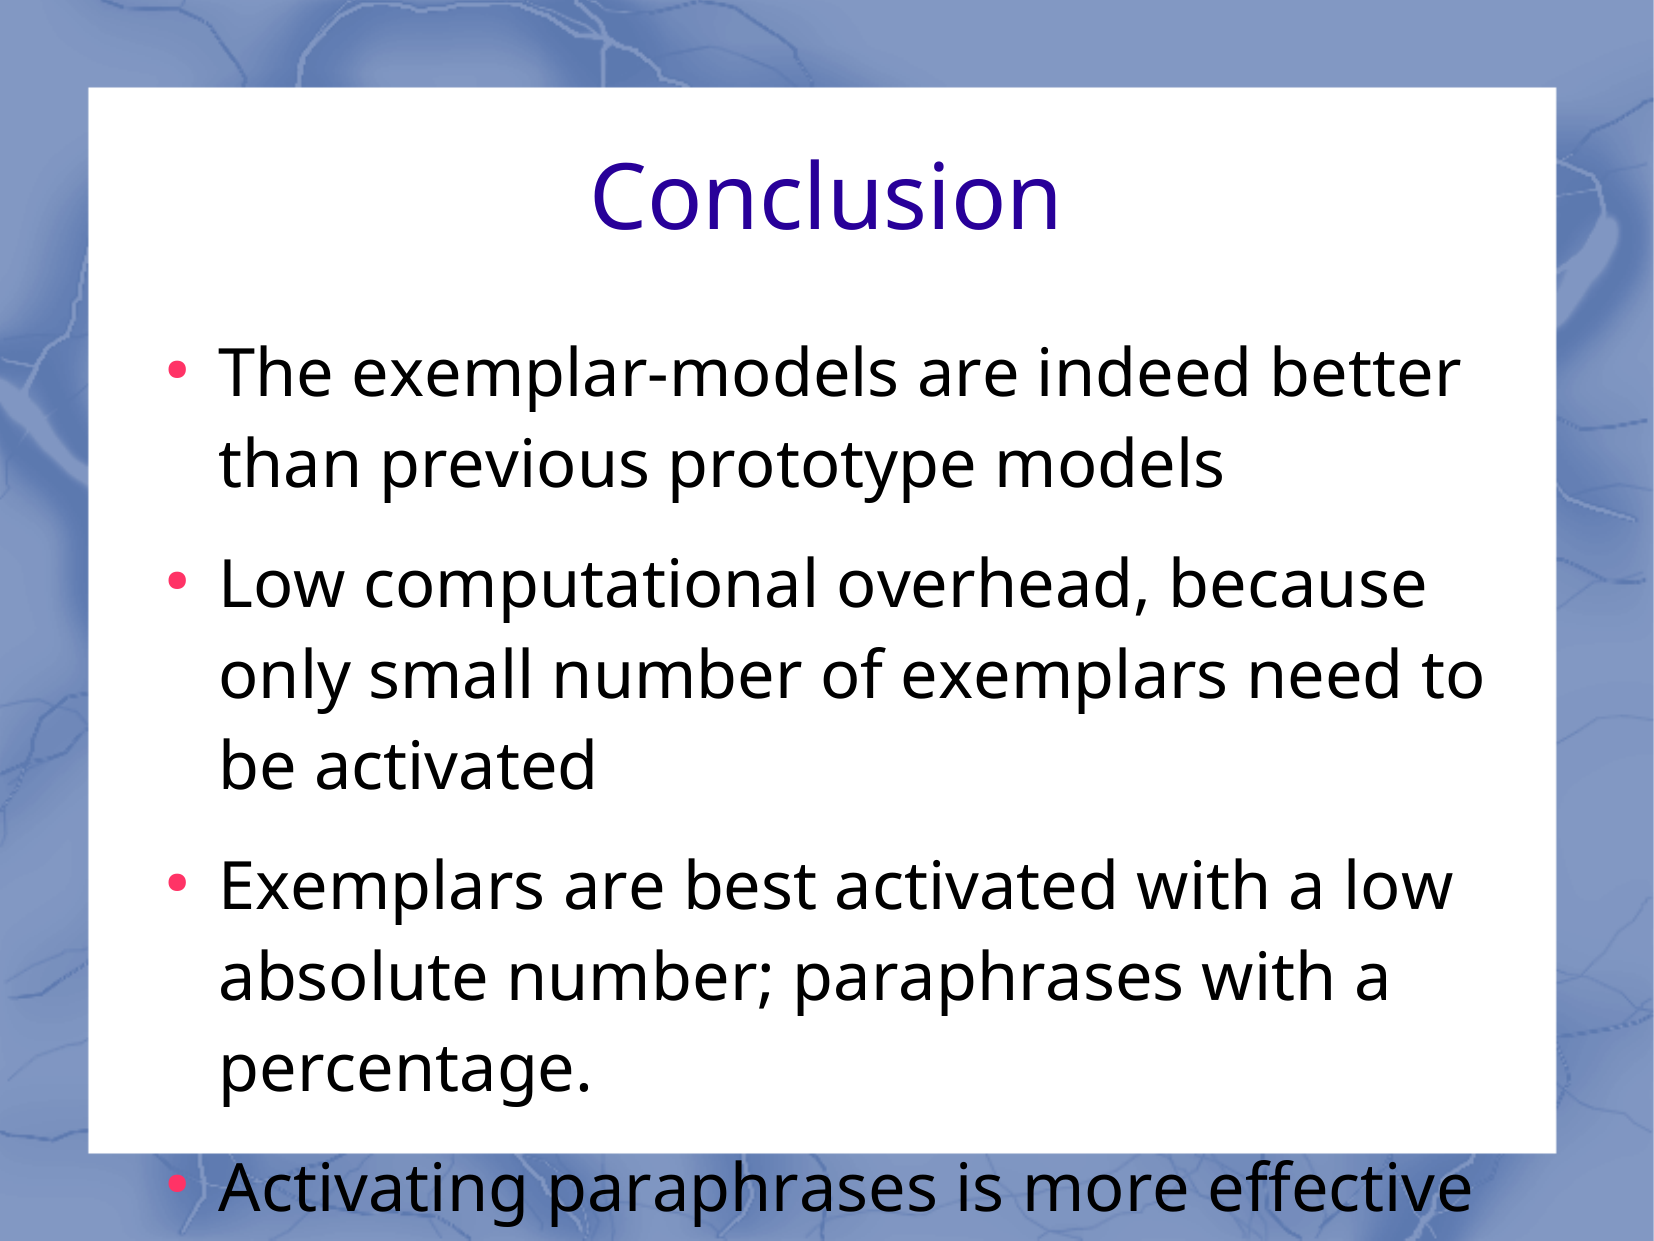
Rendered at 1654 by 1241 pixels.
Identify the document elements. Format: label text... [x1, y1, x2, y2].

picture [0, 0, 1654, 1241]
list The exemplar-models are indeed better than previous prototype models Low computational overhead, because only small number of exemplars need to be activated Exemplars are best activated with a low absolute number; paraphrases with a percentage. Activating paraphrases is more effective [147, 325, 1506, 1130]
title Conclusion [118, 98, 1536, 291]
